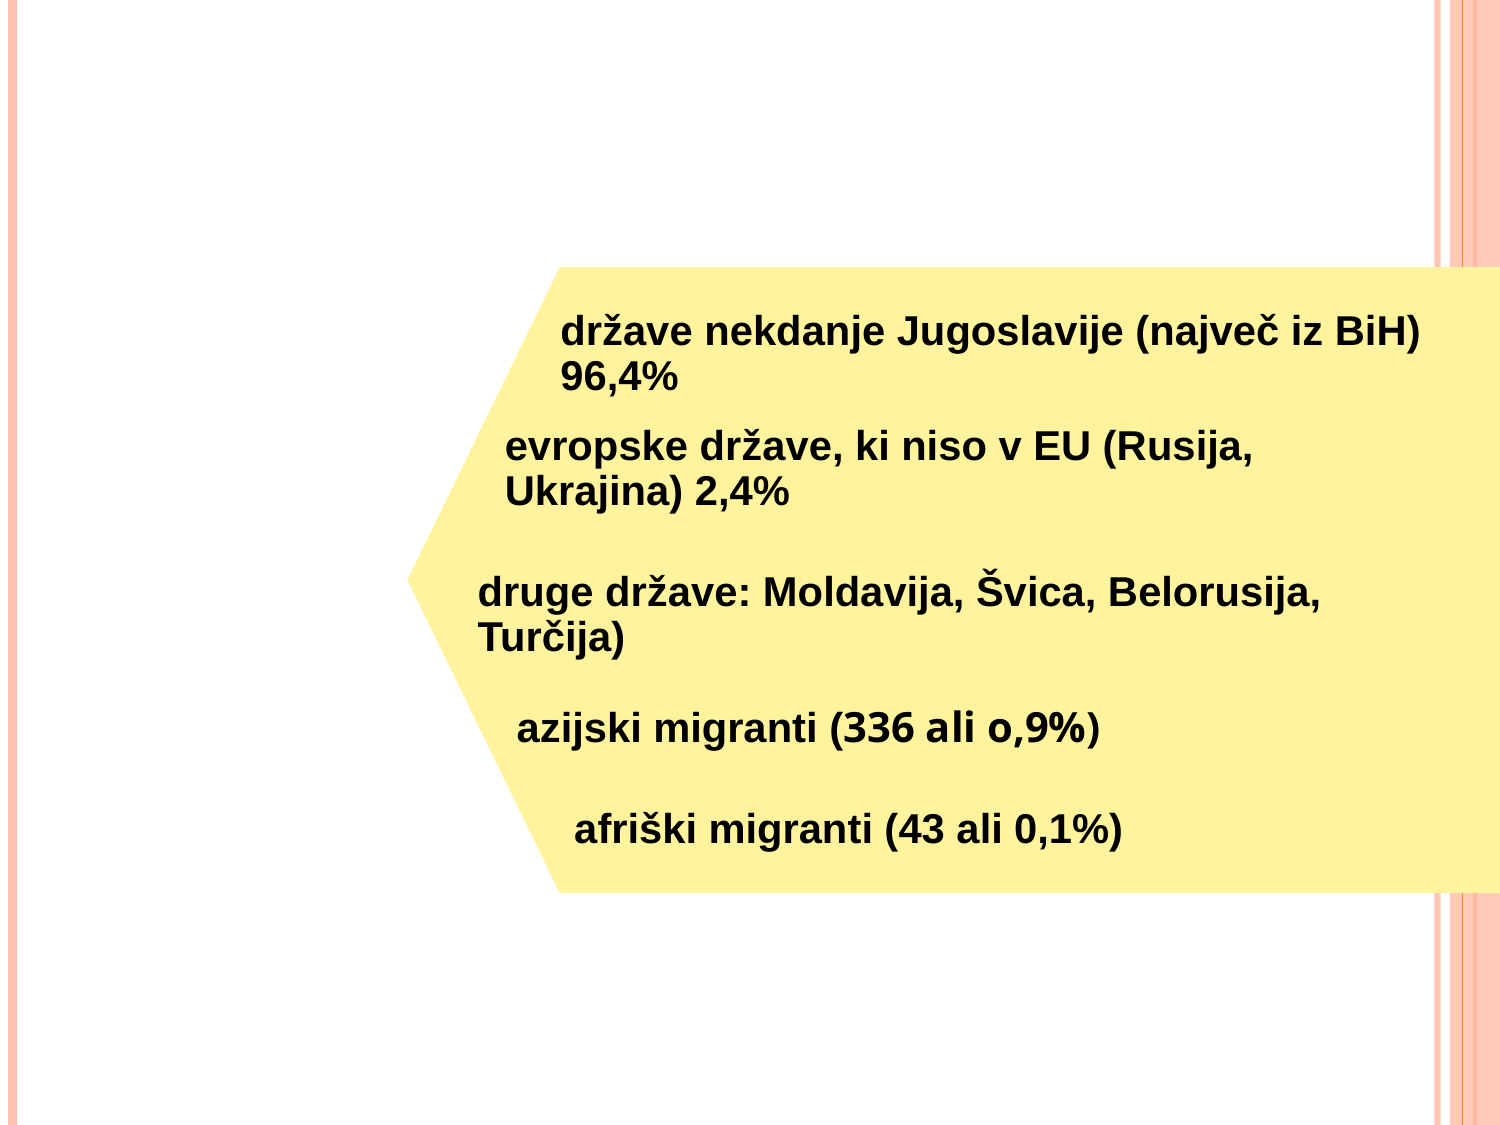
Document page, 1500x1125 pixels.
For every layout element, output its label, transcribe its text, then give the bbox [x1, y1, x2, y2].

text_box evropske države, ki niso v EU (Rusija, Ukrajina) 2,4% [490, 355, 1427, 421]
text_box azijski migranti (336 ali o,9%) afriški migranti (43 ali 0,1%) [501, 698, 1471, 764]
text_box države nekdanje Jugoslavije (največ iz BiH) 96,4% [545, 302, 1483, 398]
text_box [407, 267, 1500, 894]
text_box druge države: Moldavija, Švica, Belorusija, Turčija) [462, 562, 1400, 657]
